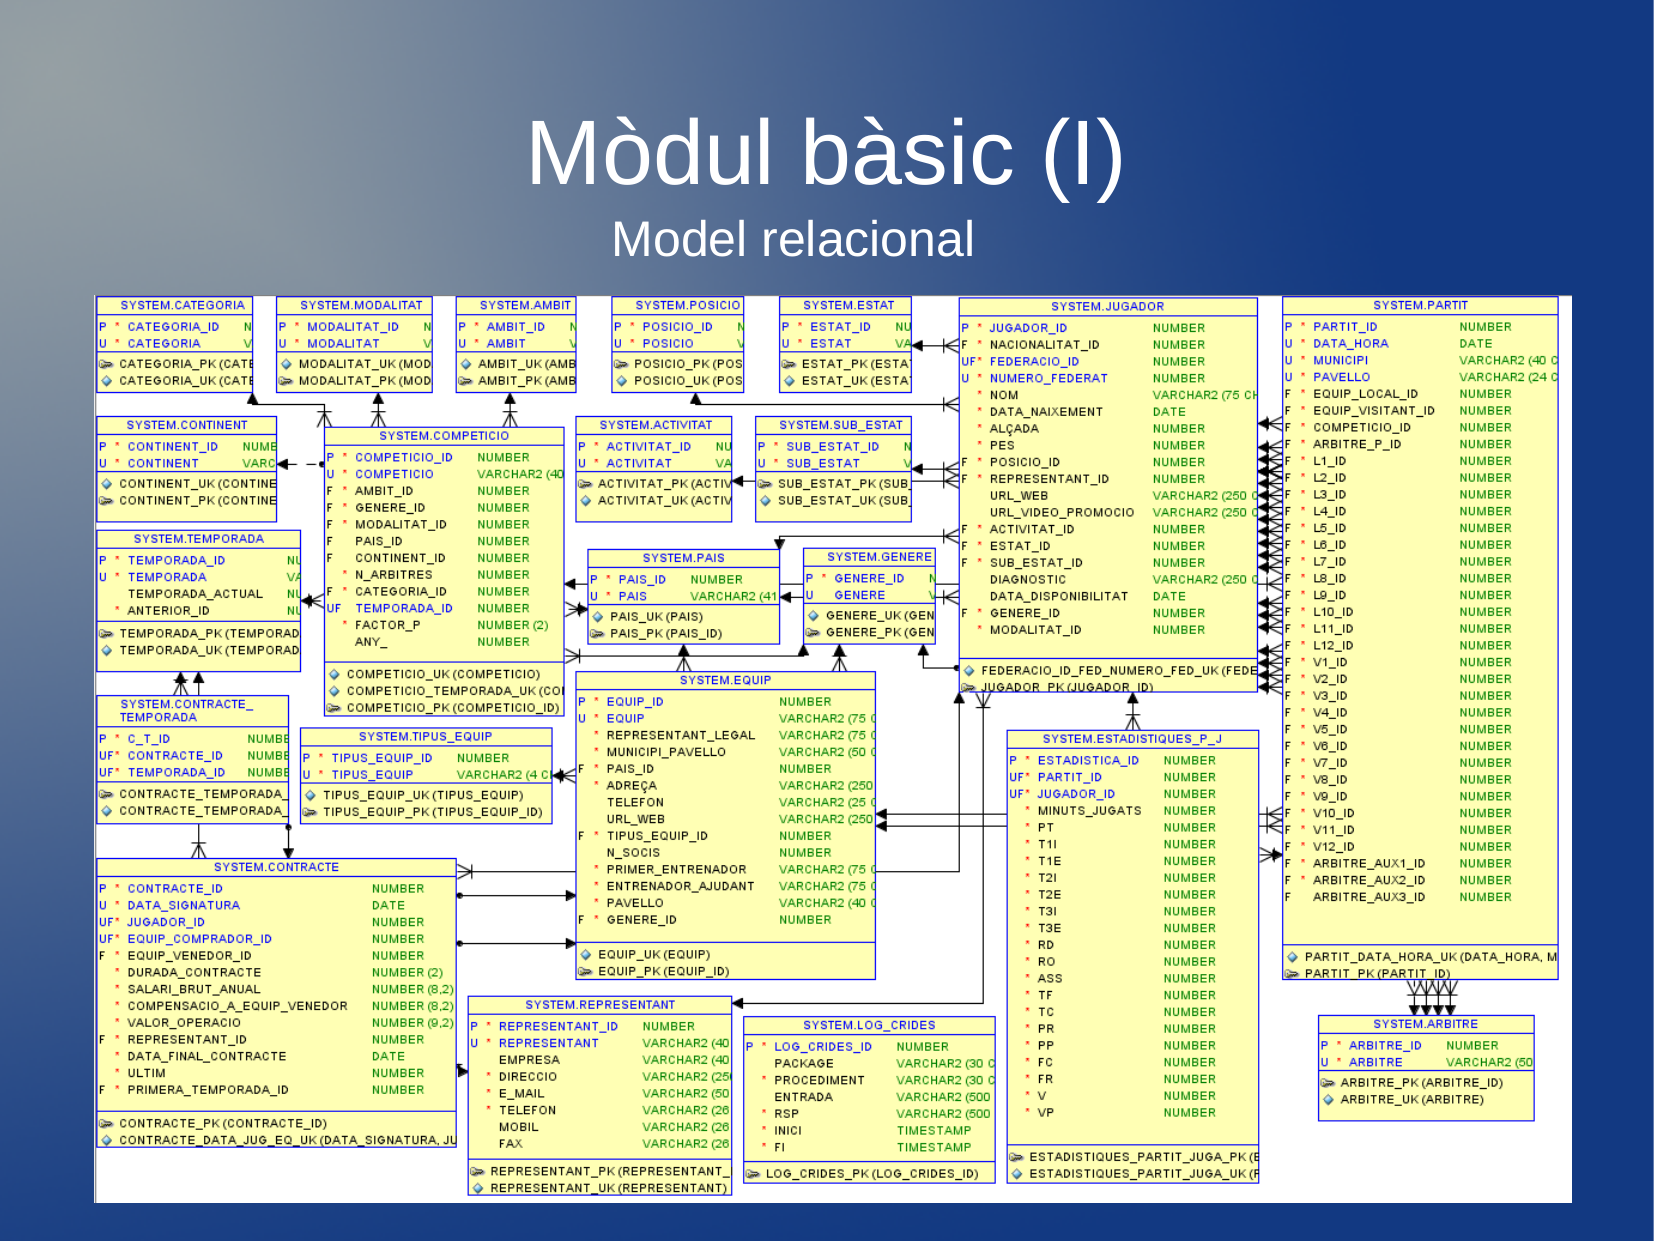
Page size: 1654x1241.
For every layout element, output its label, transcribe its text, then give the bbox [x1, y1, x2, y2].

title Mòdul bàsic (I) [82, 49, 1571, 257]
list Model relacional [318, 195, 993, 272]
picture [0, 0, 1654, 1241]
